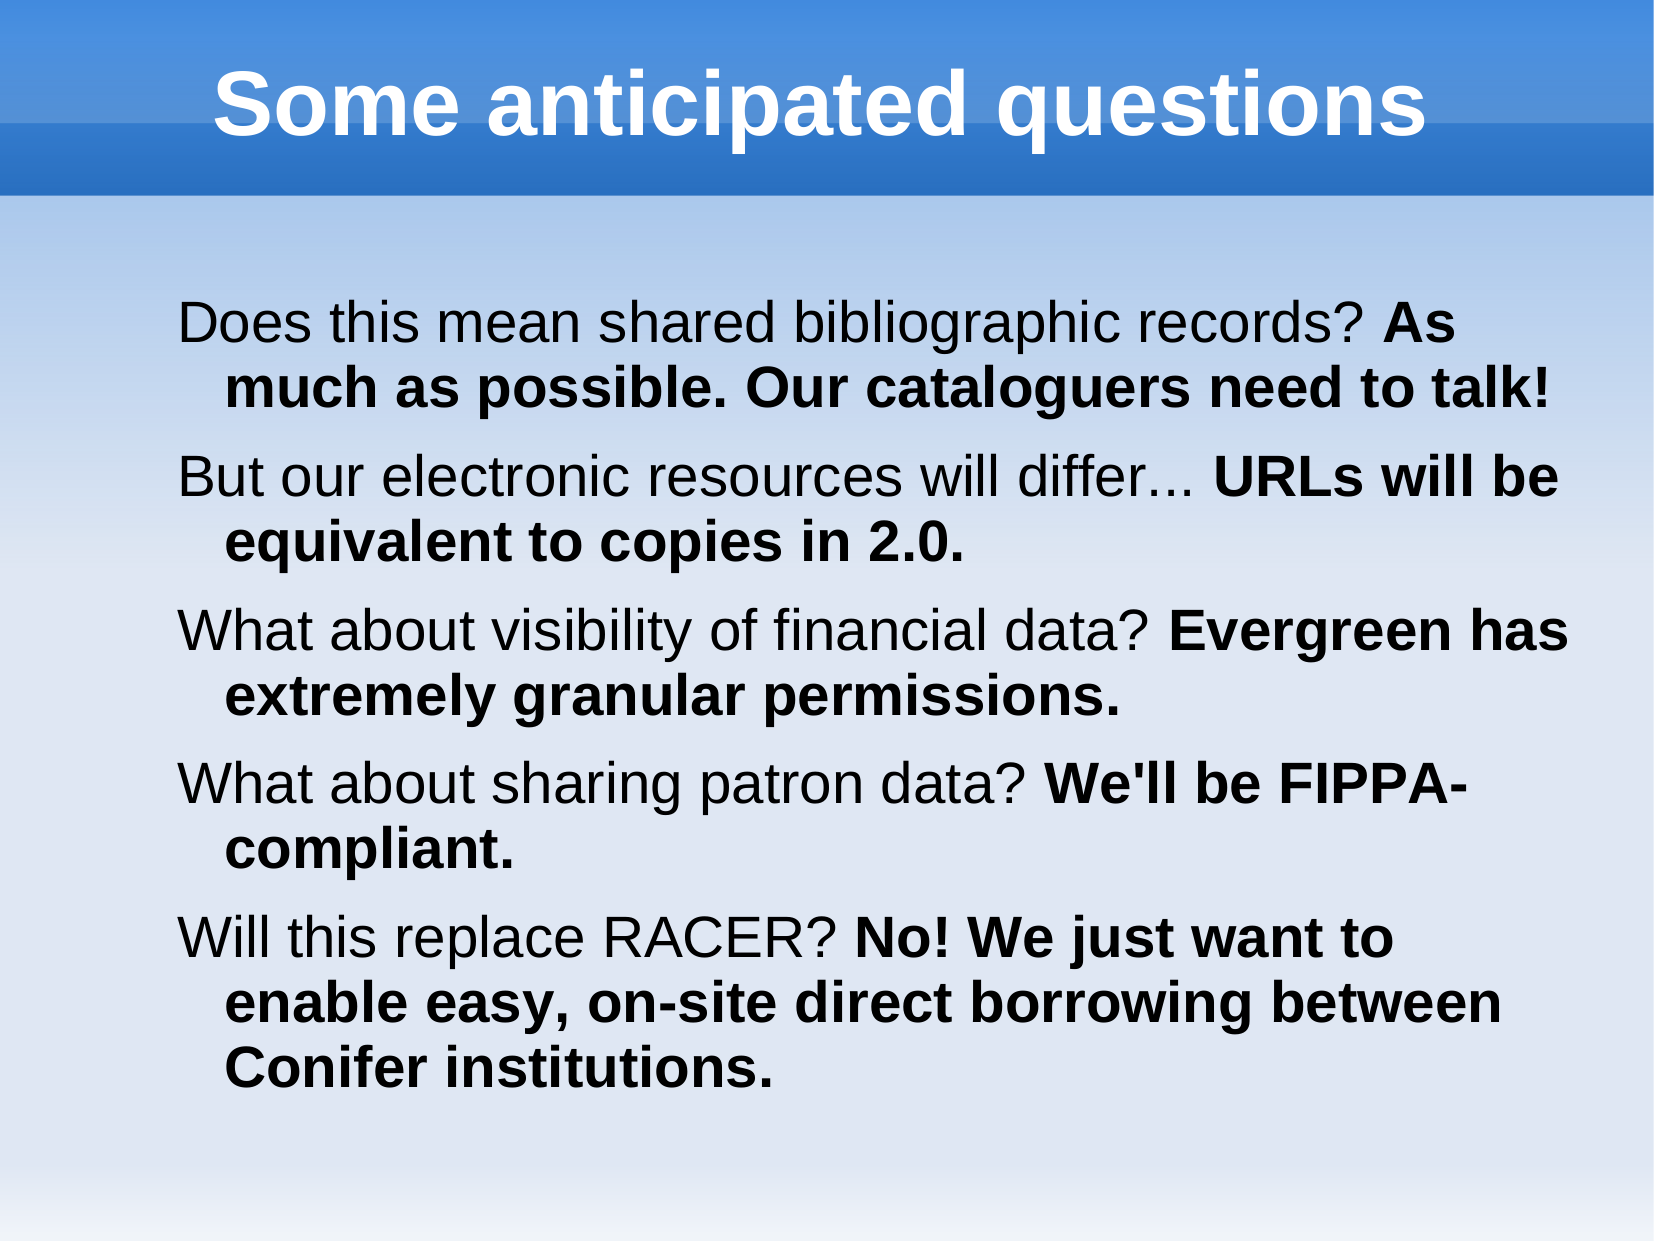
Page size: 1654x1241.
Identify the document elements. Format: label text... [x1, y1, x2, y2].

picture [0, 0, 1654, 1241]
title Some anticipated questions [76, 0, 1565, 208]
list Does this mean shared bibliographic records? As much as possible. Our cataloguers need to talk! But our electronic resources will differ... URLs will be equivalent to copies in 2.0. What about visibility of financial data? Evergreen has extremely granular permissions. What about sharing patron data? We'll be FIPPA-compliant. Will this replace RACER? No! We just want to enable easy, on-site direct borrowing between Conifer institutions. [82, 290, 1571, 1100]
